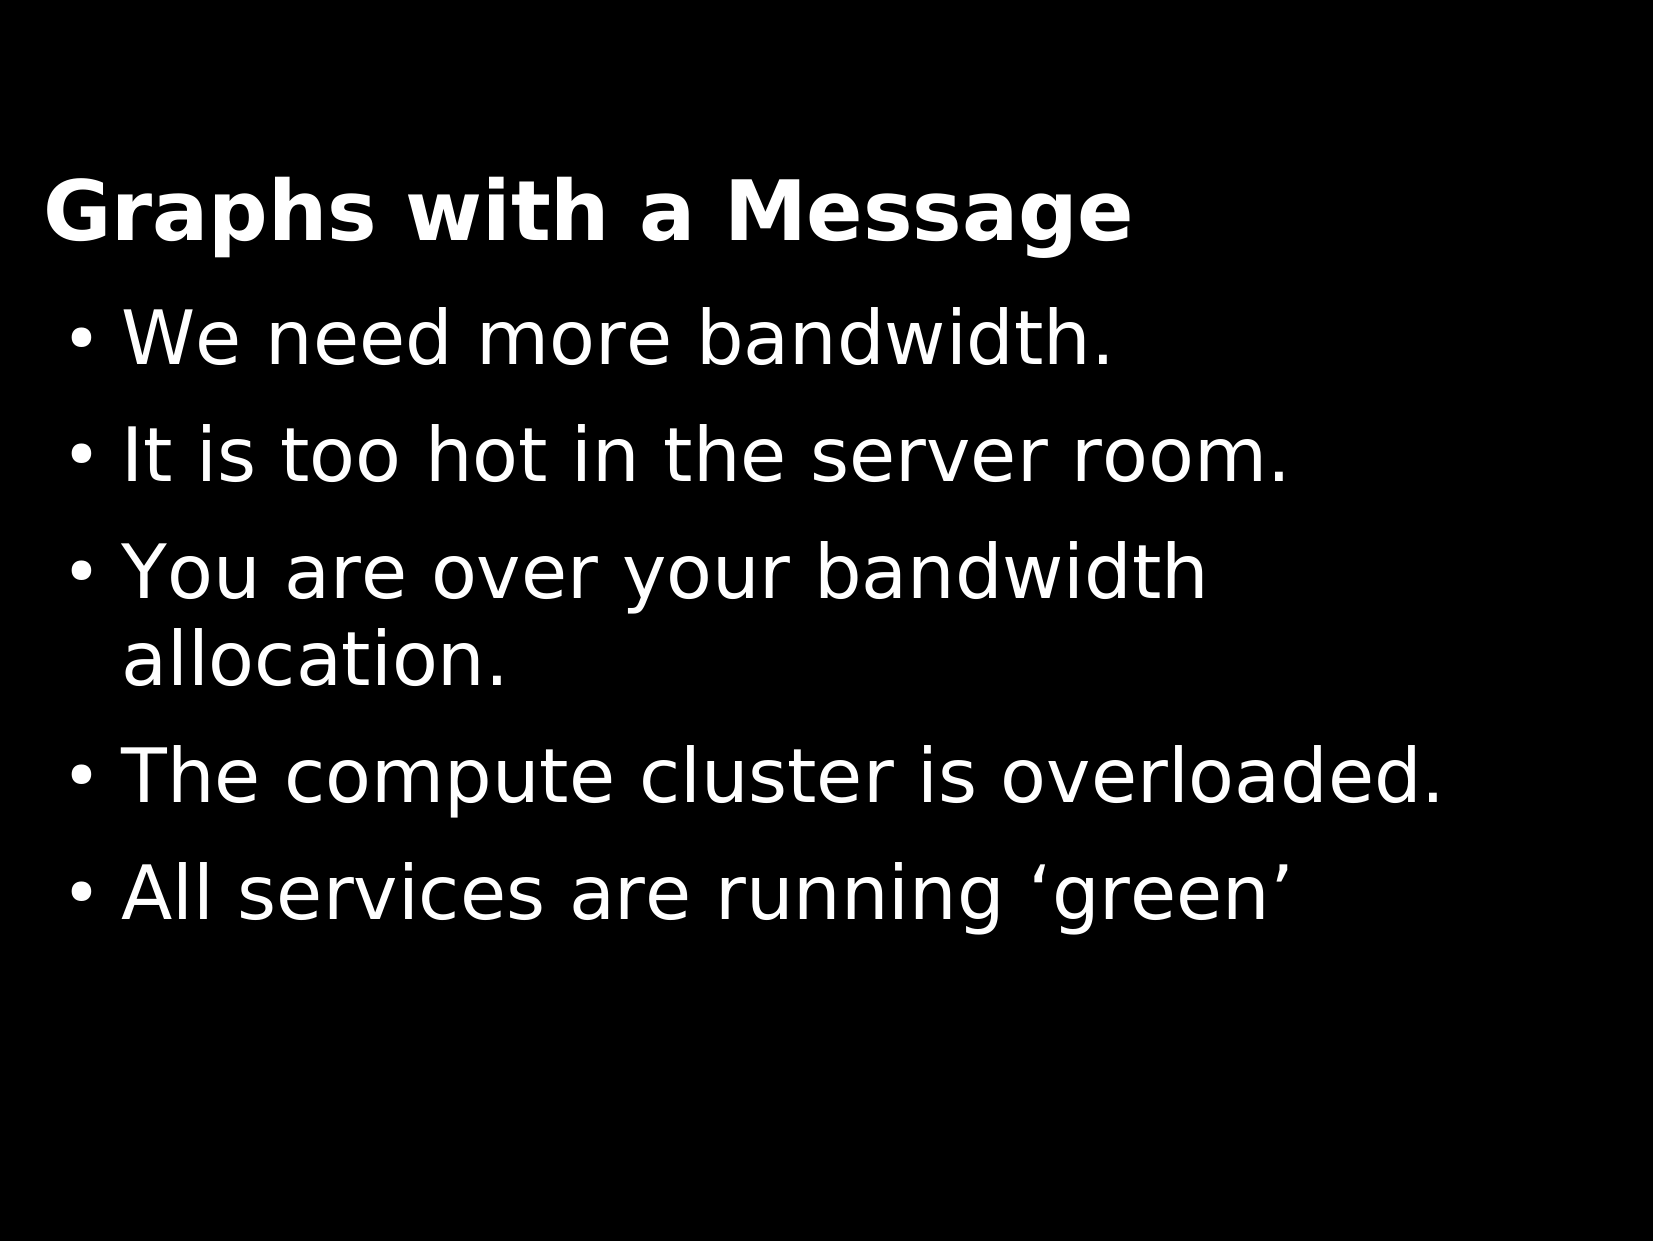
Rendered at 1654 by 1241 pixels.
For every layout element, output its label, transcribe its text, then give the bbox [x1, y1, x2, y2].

title Graphs with a Message [43, 137, 1581, 287]
list We need more bandwidth. It is too hot in the server room. You are over your bandwidth allocation. The compute cluster is overloaded. All services are running ‘green’ [50, 295, 1571, 1099]
